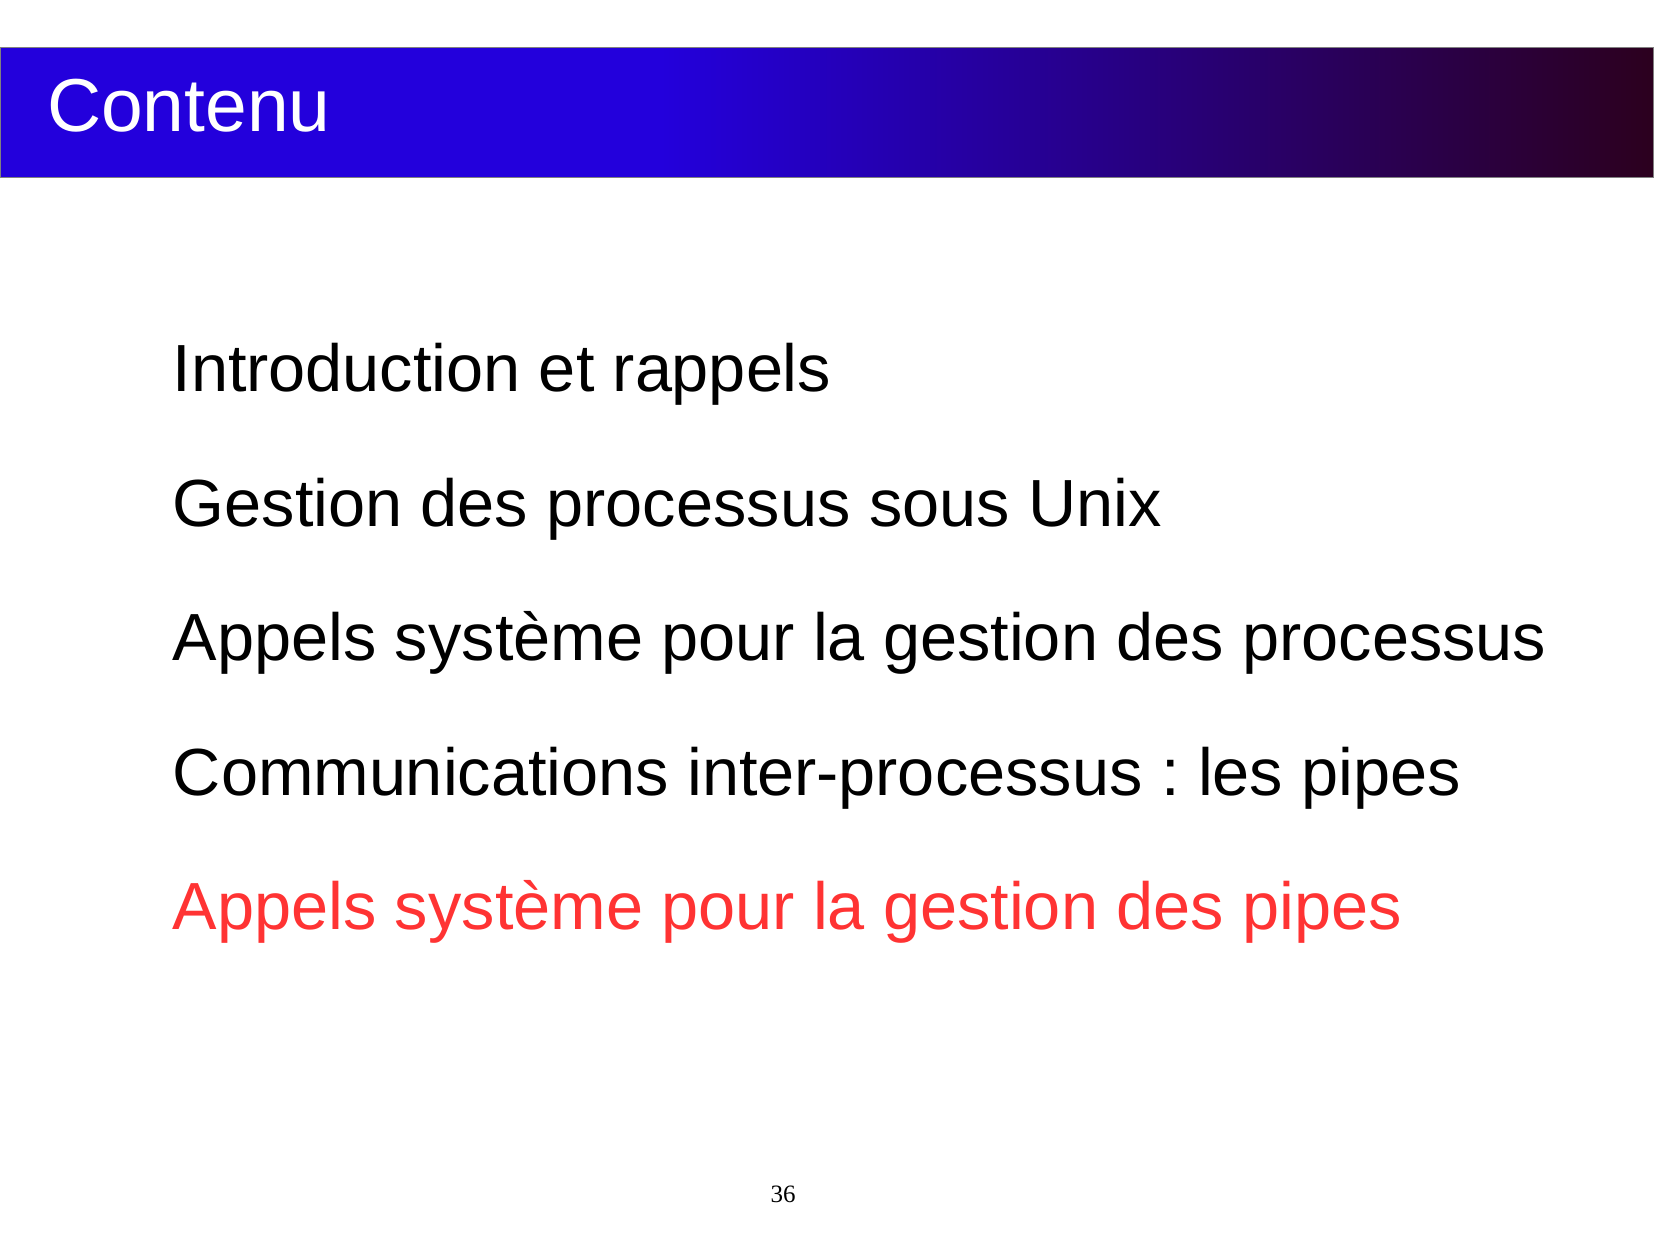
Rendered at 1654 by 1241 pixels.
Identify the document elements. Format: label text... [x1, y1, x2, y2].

title Contenu [47, 0, 1477, 218]
list Introduction et rappels Gestion des processus sous Unix Appels système pour la gestion des processus Communications inter-processus : les pipes Appels système pour la gestion des pipes [116, 337, 1619, 1205]
